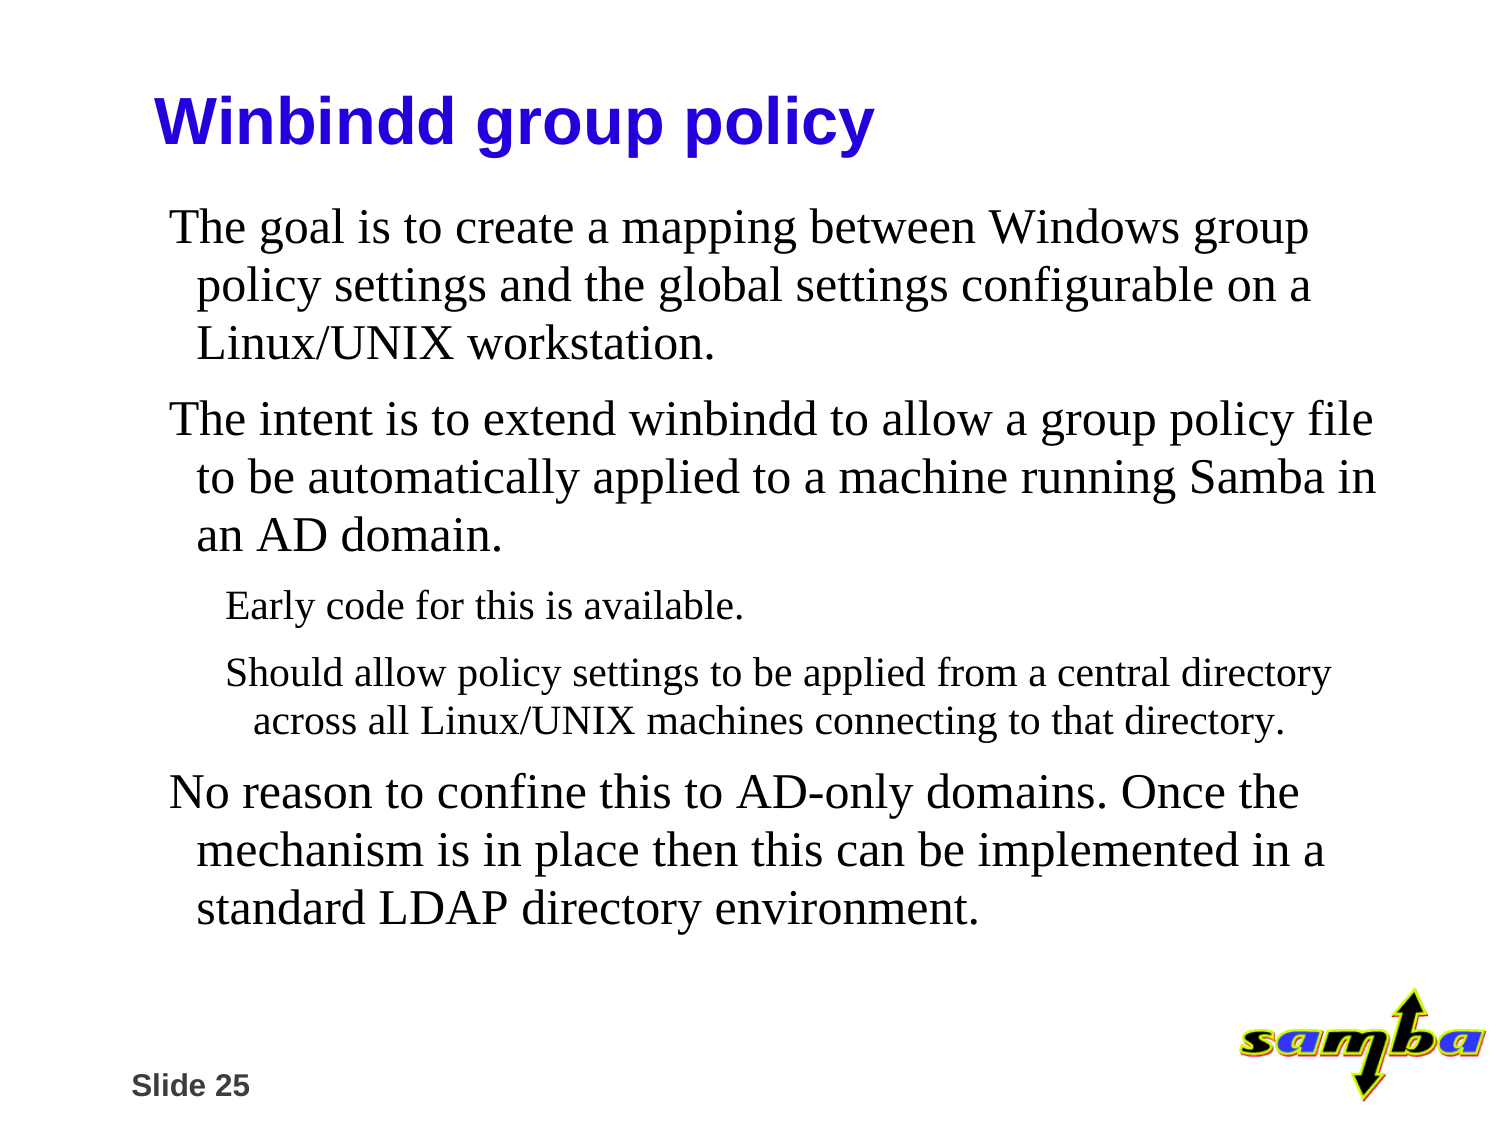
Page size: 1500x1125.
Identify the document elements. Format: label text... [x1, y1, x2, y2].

list The goal is to create a mapping between Windows group policy settings and the global settings configurable on a Linux/UNIX workstation. The intent is to extend winbindd to allow a group policy file to be automatically applied to a machine running Samba in an AD domain. Early code for this is available. Should allow policy settings to be applied from a central directory across all Linux/UNIX machines connecting to that directory. No reason to confine this to AD-only domains. Once the mechanism is in place then this can be implemented in a standard LDAP directory environment. [168, 196, 1409, 928]
picture [1239, 987, 1486, 1102]
title Winbindd group policy [154, 41, 1383, 205]
